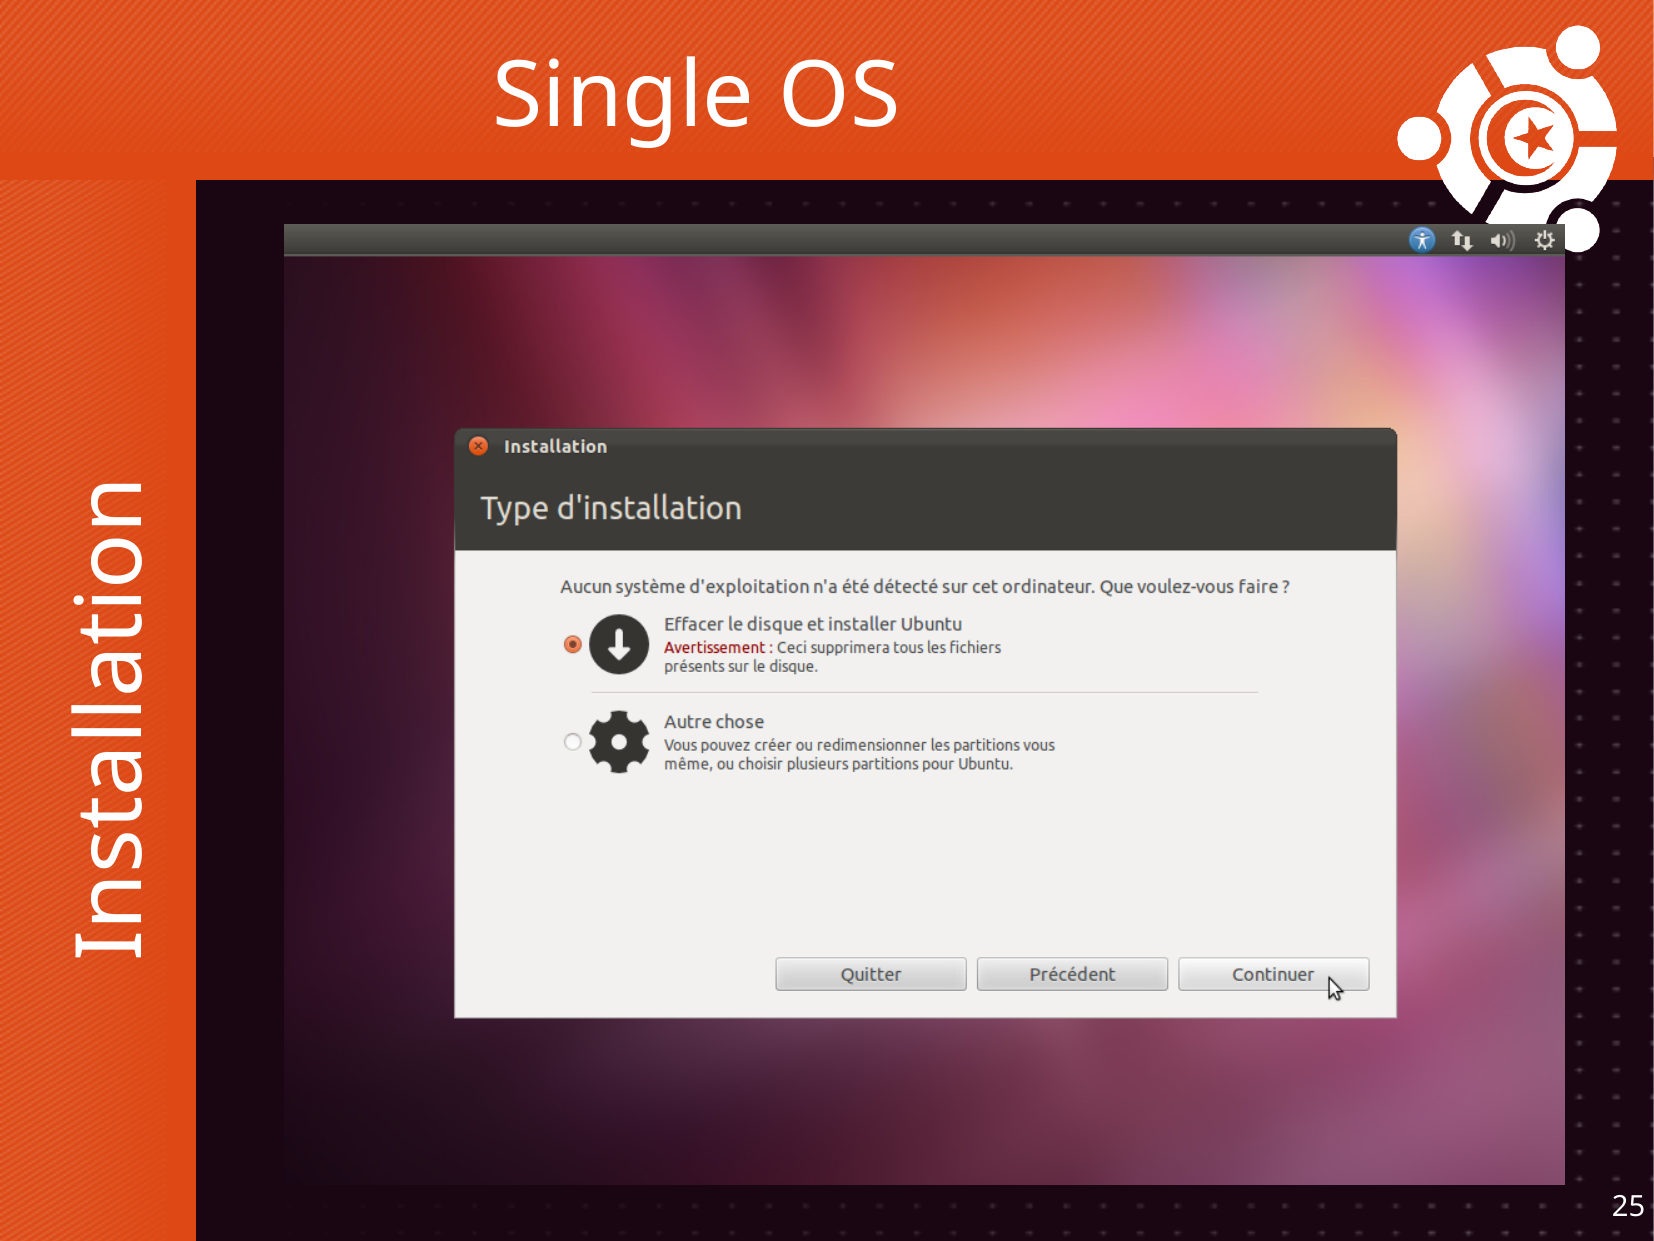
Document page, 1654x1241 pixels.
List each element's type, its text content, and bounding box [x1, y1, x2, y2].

picture [0, 0, 1654, 1241]
title Single OS [0, 2, 1394, 181]
title Installation [17, 210, 196, 1229]
